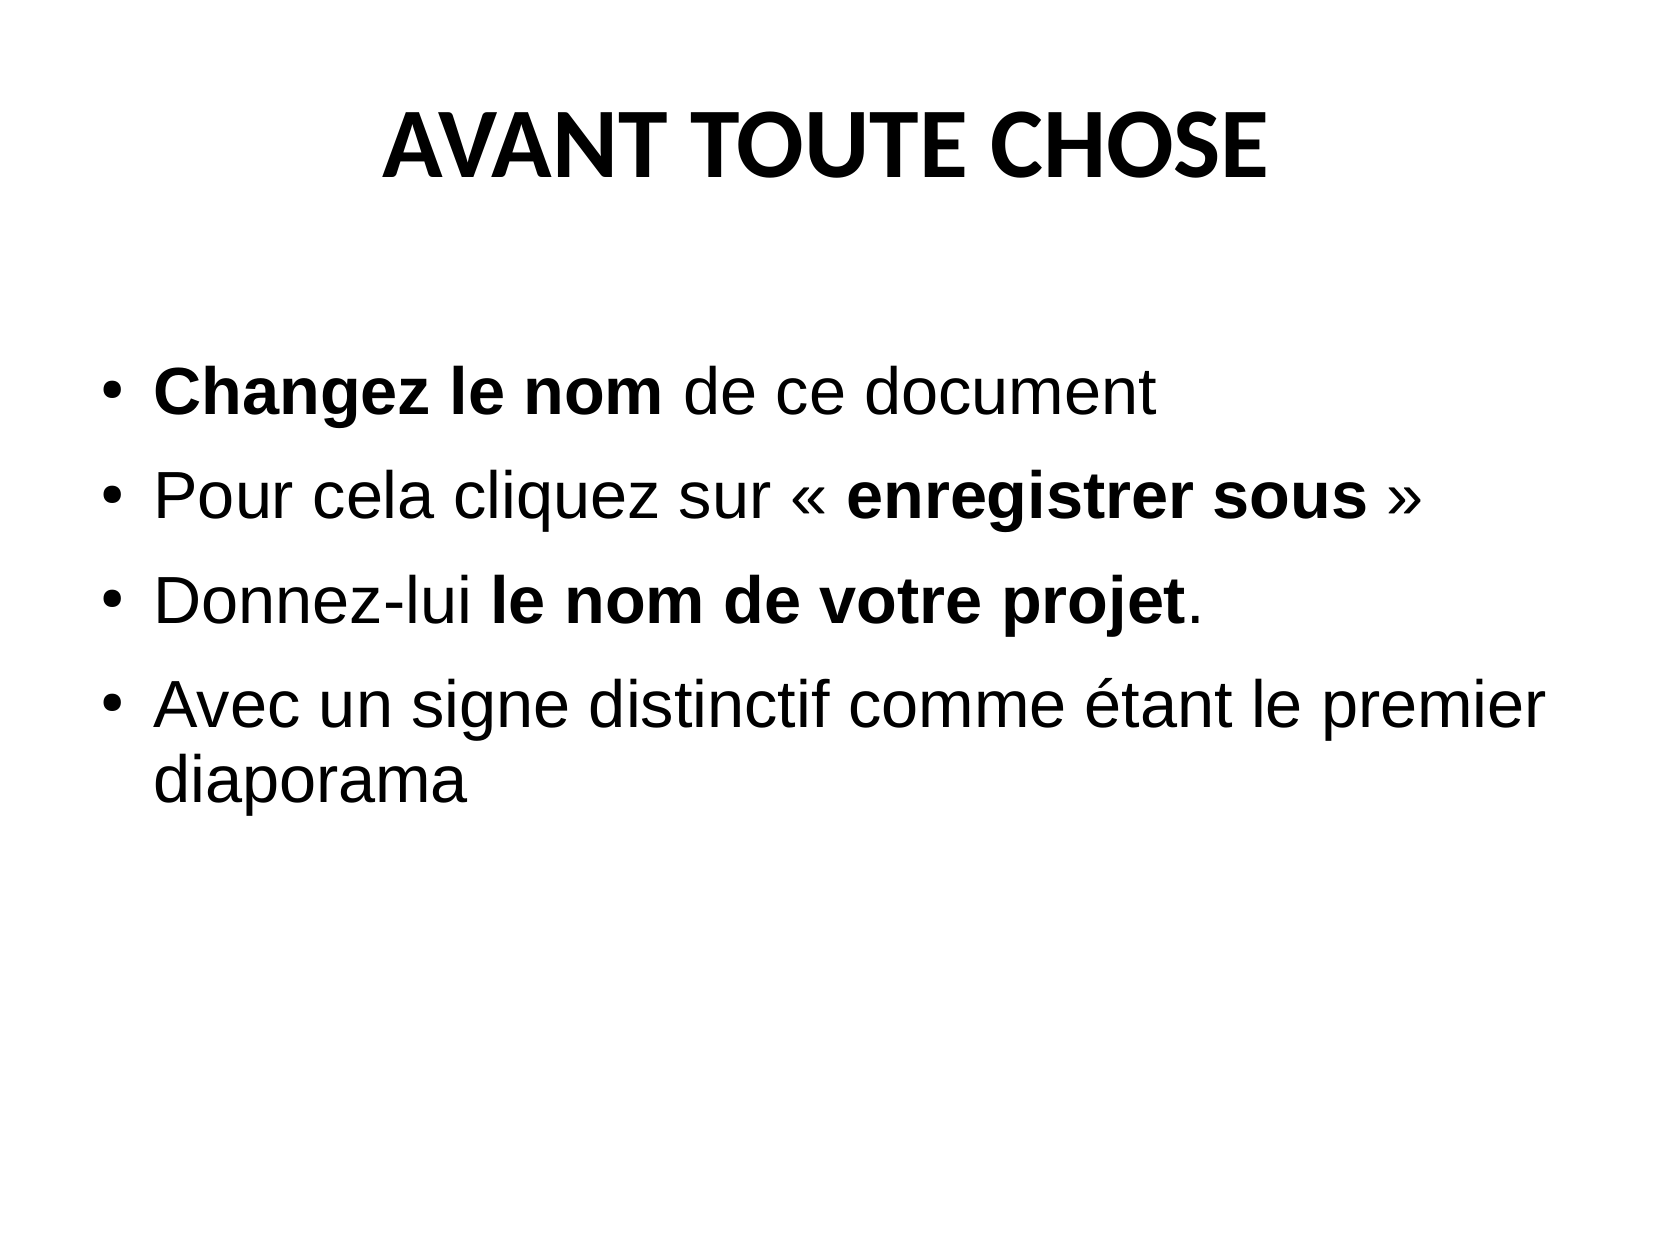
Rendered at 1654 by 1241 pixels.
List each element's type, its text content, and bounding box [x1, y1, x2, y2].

list Changez le nom de ce document Pour cela cliquez sur « enregistrer sous » Donnez-lui le nom de votre projet. Avec un signe distinctif comme étant le premier diaporama [82, 354, 1571, 1074]
title AVANT TOUTE CHOSE [82, 49, 1571, 257]
